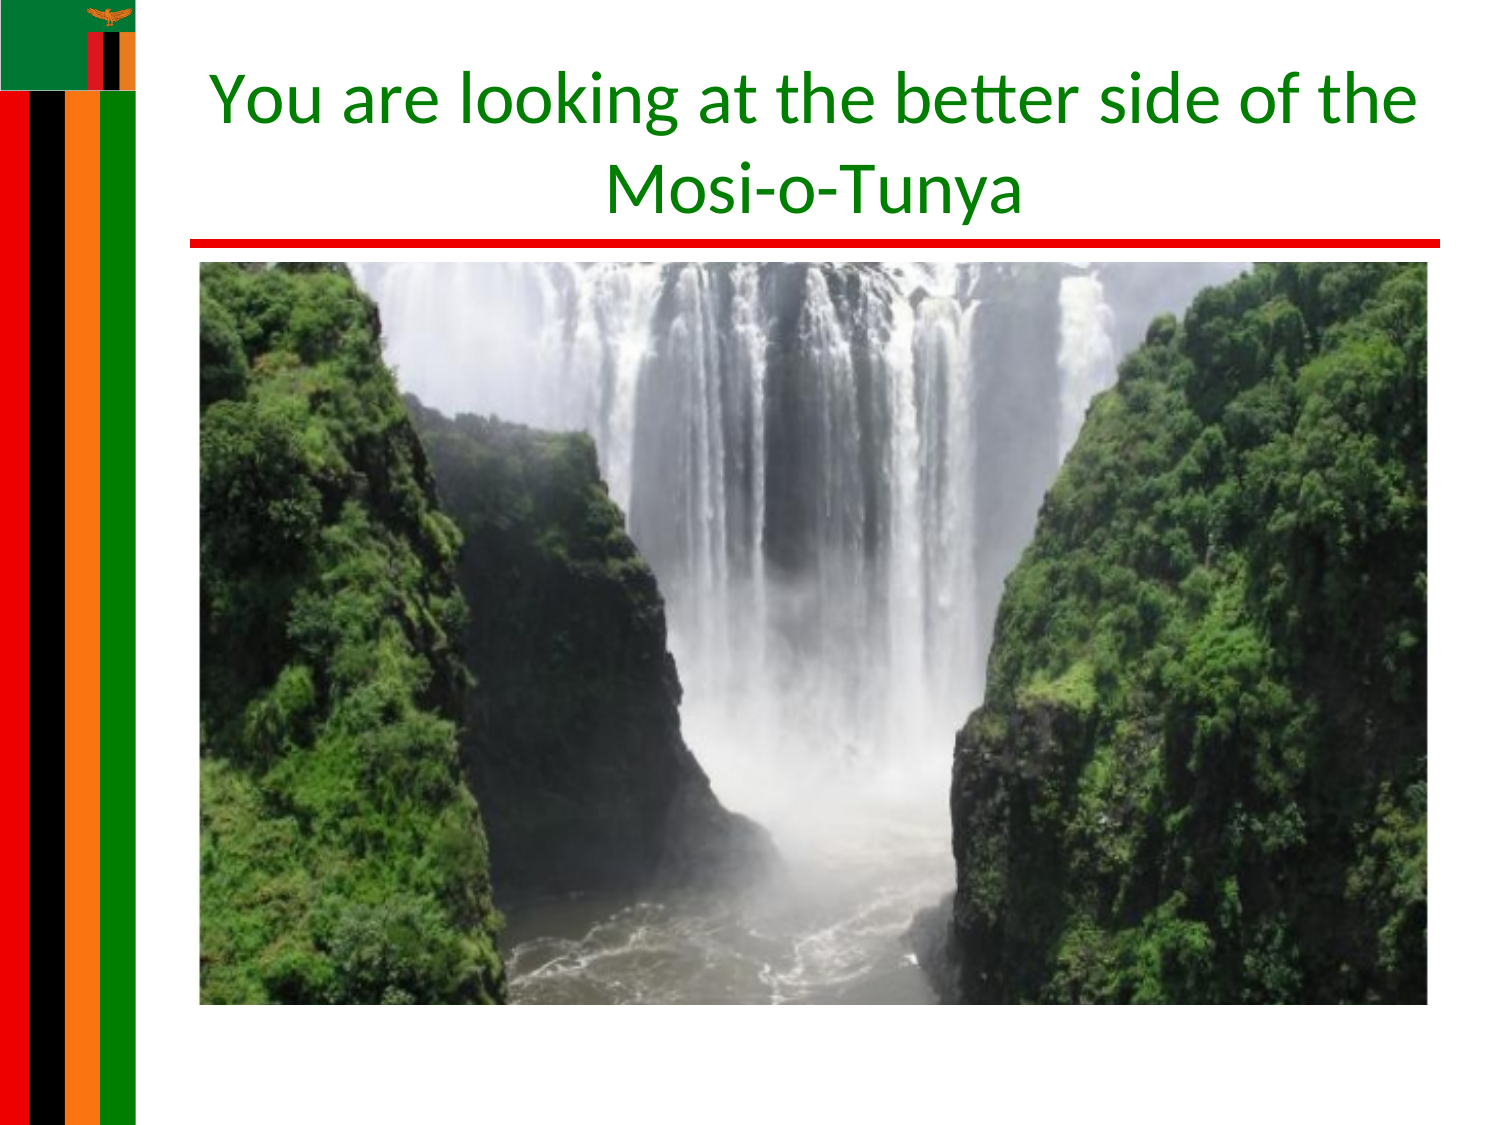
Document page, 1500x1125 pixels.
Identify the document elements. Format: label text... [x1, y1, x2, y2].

picture [194, 262, 1436, 1005]
picture [0, 0, 136, 91]
title You are looking at the better side of the Mosi-o-Tunya [159, 45, 1471, 233]
